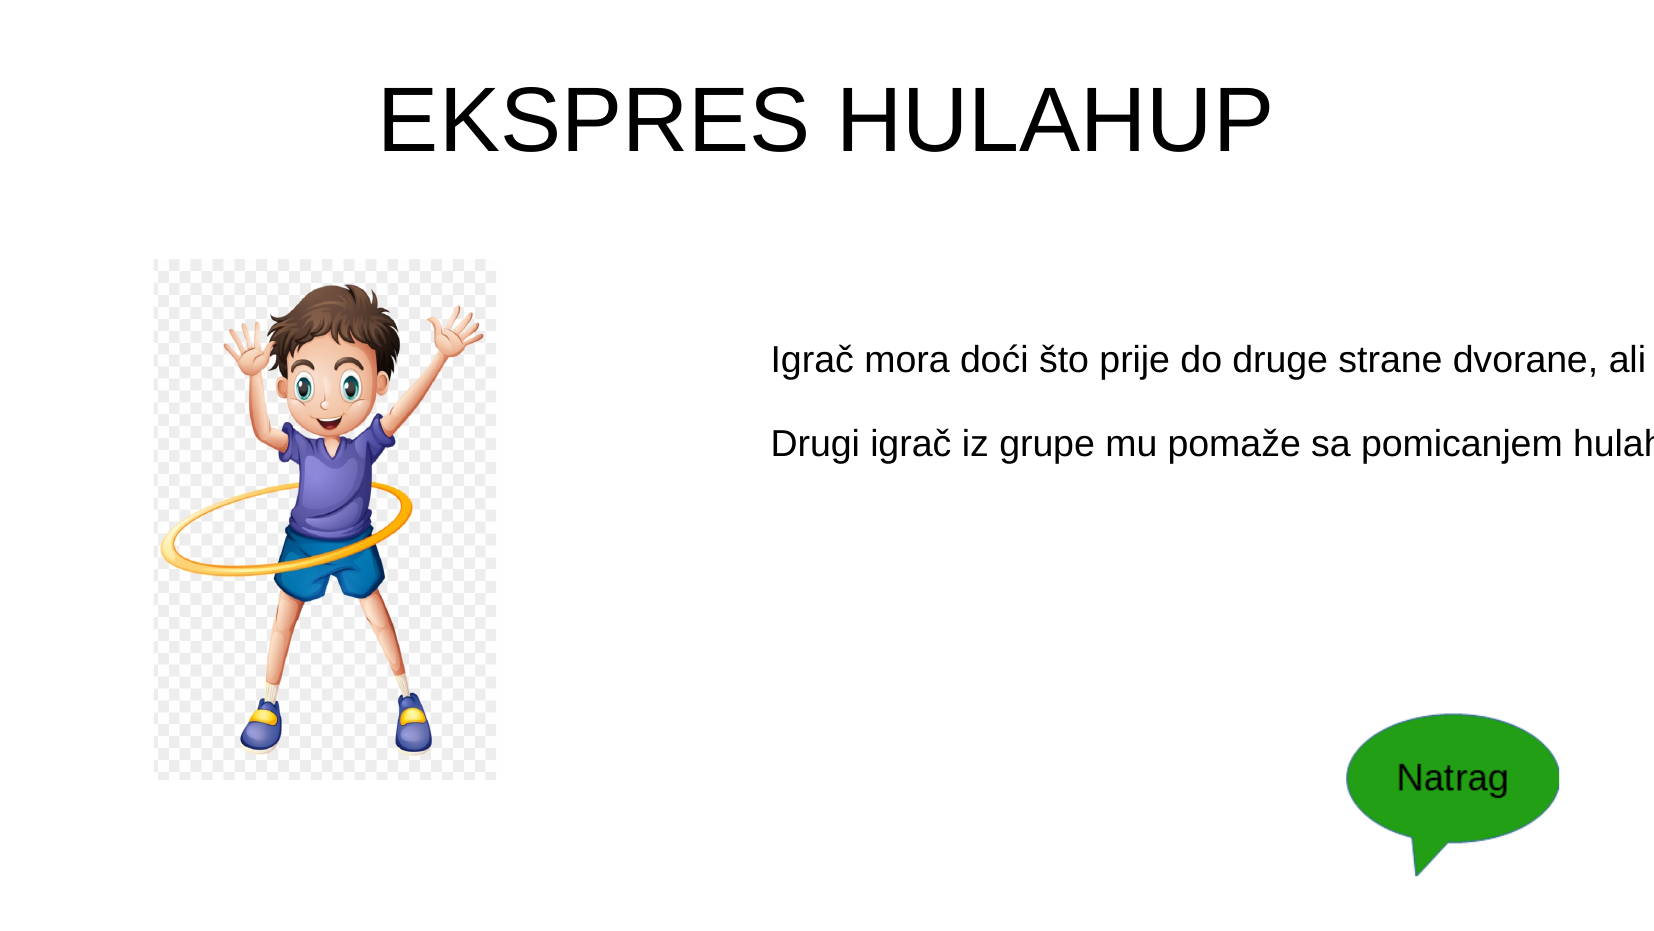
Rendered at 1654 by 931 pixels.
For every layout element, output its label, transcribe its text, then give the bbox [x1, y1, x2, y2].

title EKSPRES HULAHUP [82, 37, 1571, 193]
picture [153, 259, 497, 780]
picture [1325, 696, 1583, 880]
text_box Igrač mora doći što prije do druge strane dvorane, ali cijelo vrijeme mora imati hulahup na sebi i stati samo u hulahup. Drugi igrač iz grupe mu pomaže sa pomicanjem hulahupa. [755, 330, 1645, 792]
